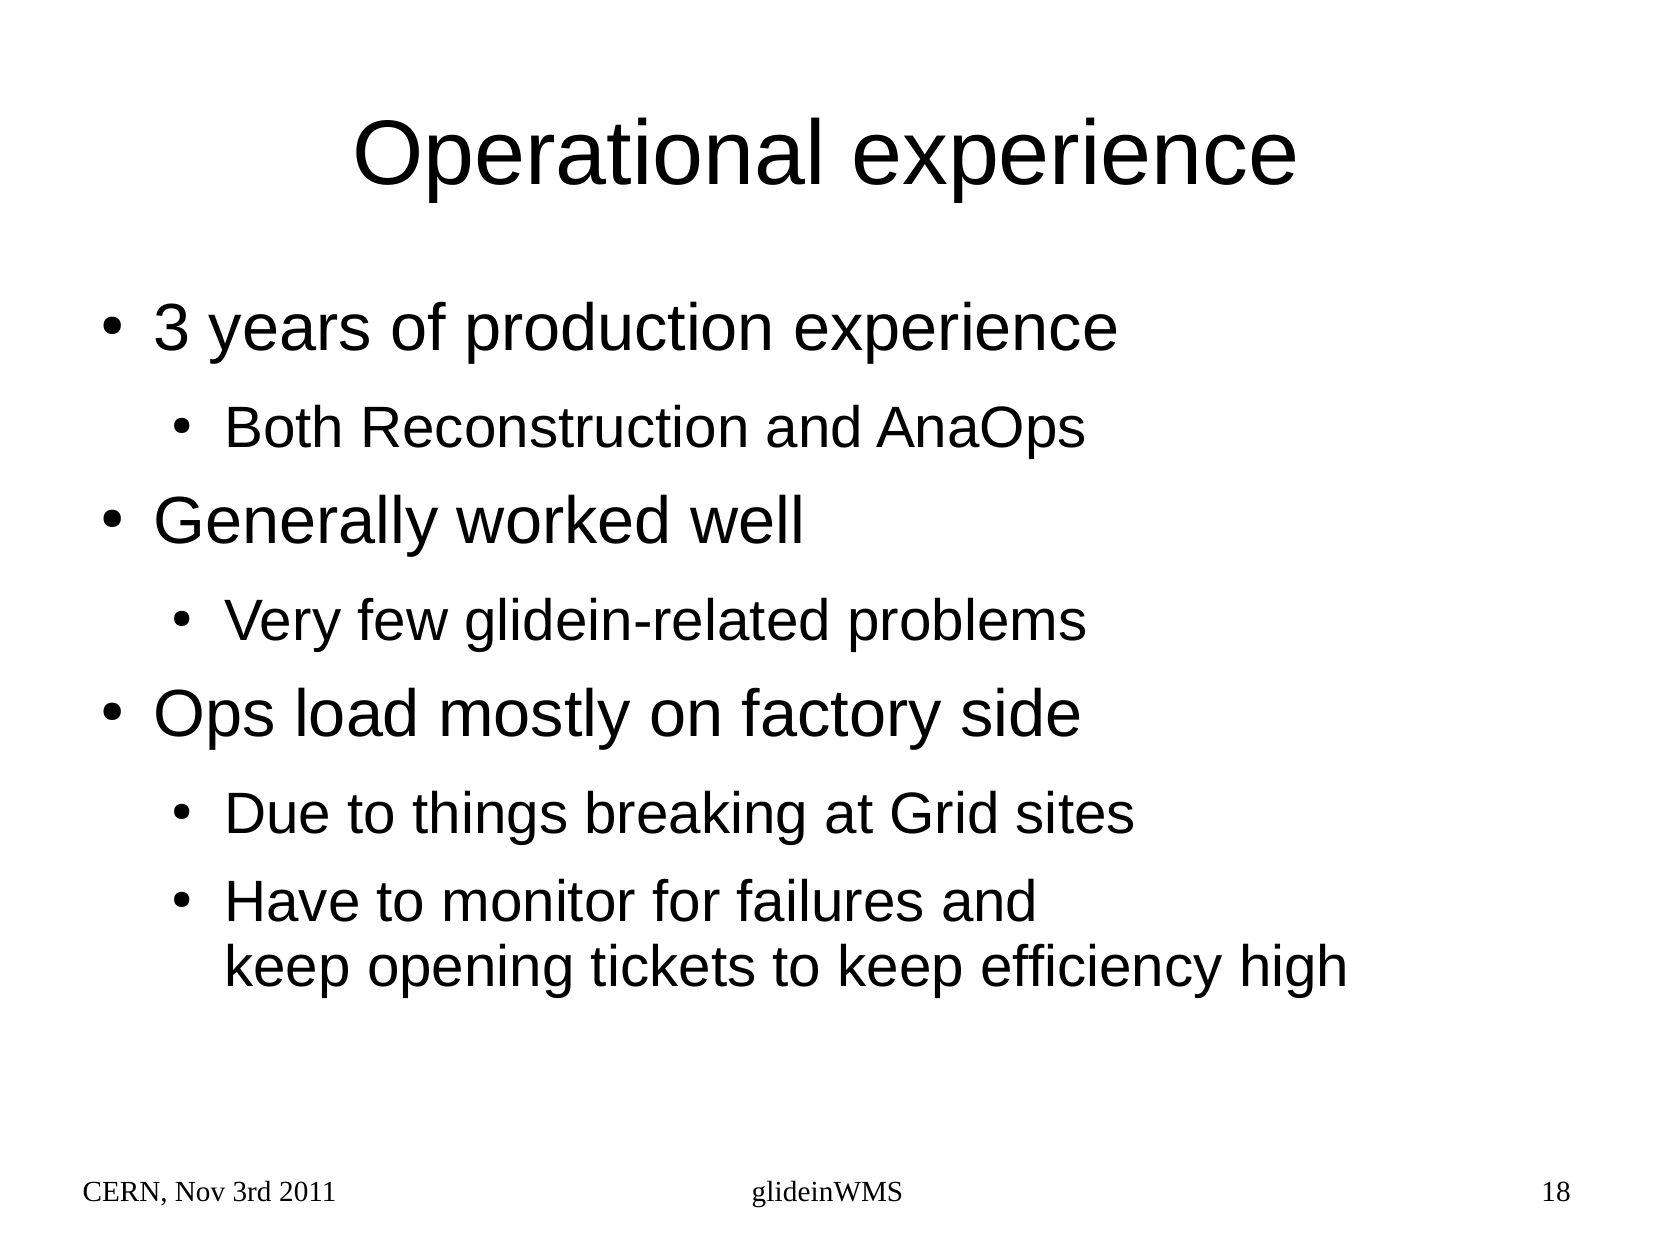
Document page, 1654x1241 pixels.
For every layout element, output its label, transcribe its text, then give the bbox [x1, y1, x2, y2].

title Operational experience [82, 56, 1571, 250]
list 3 years of production experience Both Reconstruction and AnaOps Generally worked well Very few glidein-related problems Ops load mostly on factory side Due to things breaking at Grid sites Have to monitor for failures and keep opening tickets to keep efficiency high [82, 290, 1571, 1109]
